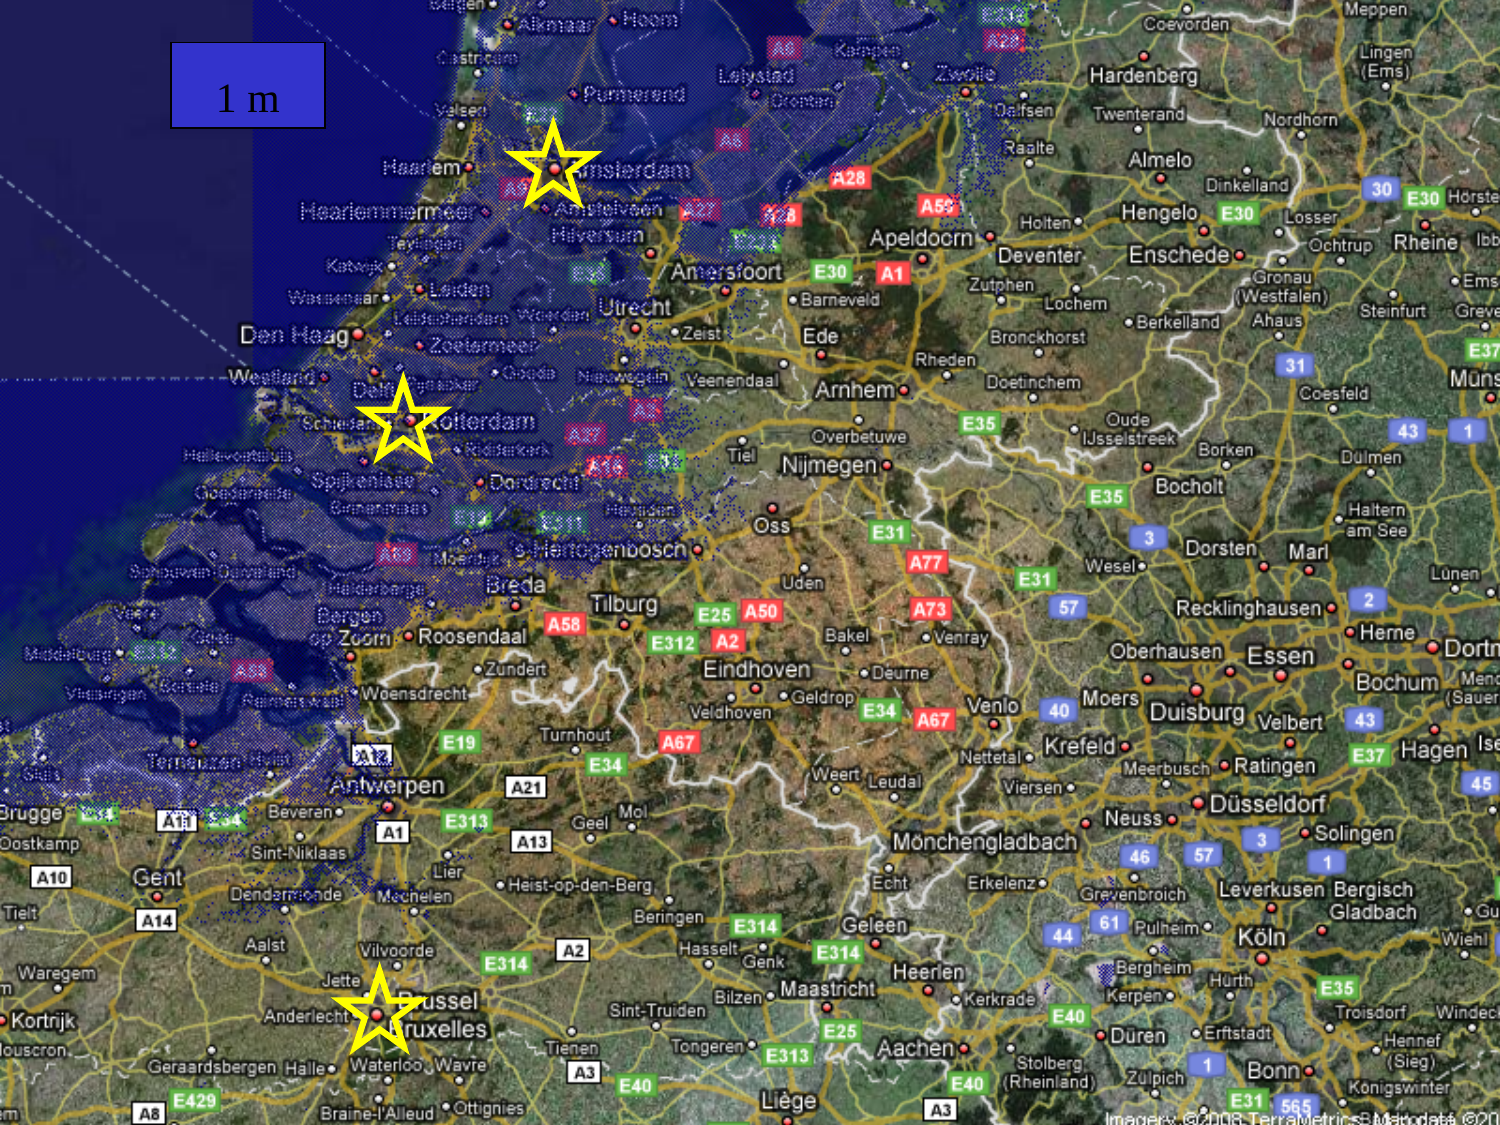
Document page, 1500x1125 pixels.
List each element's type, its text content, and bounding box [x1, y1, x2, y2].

picture [0, 0, 1500, 1125]
text_box 1 m [171, 42, 325, 129]
